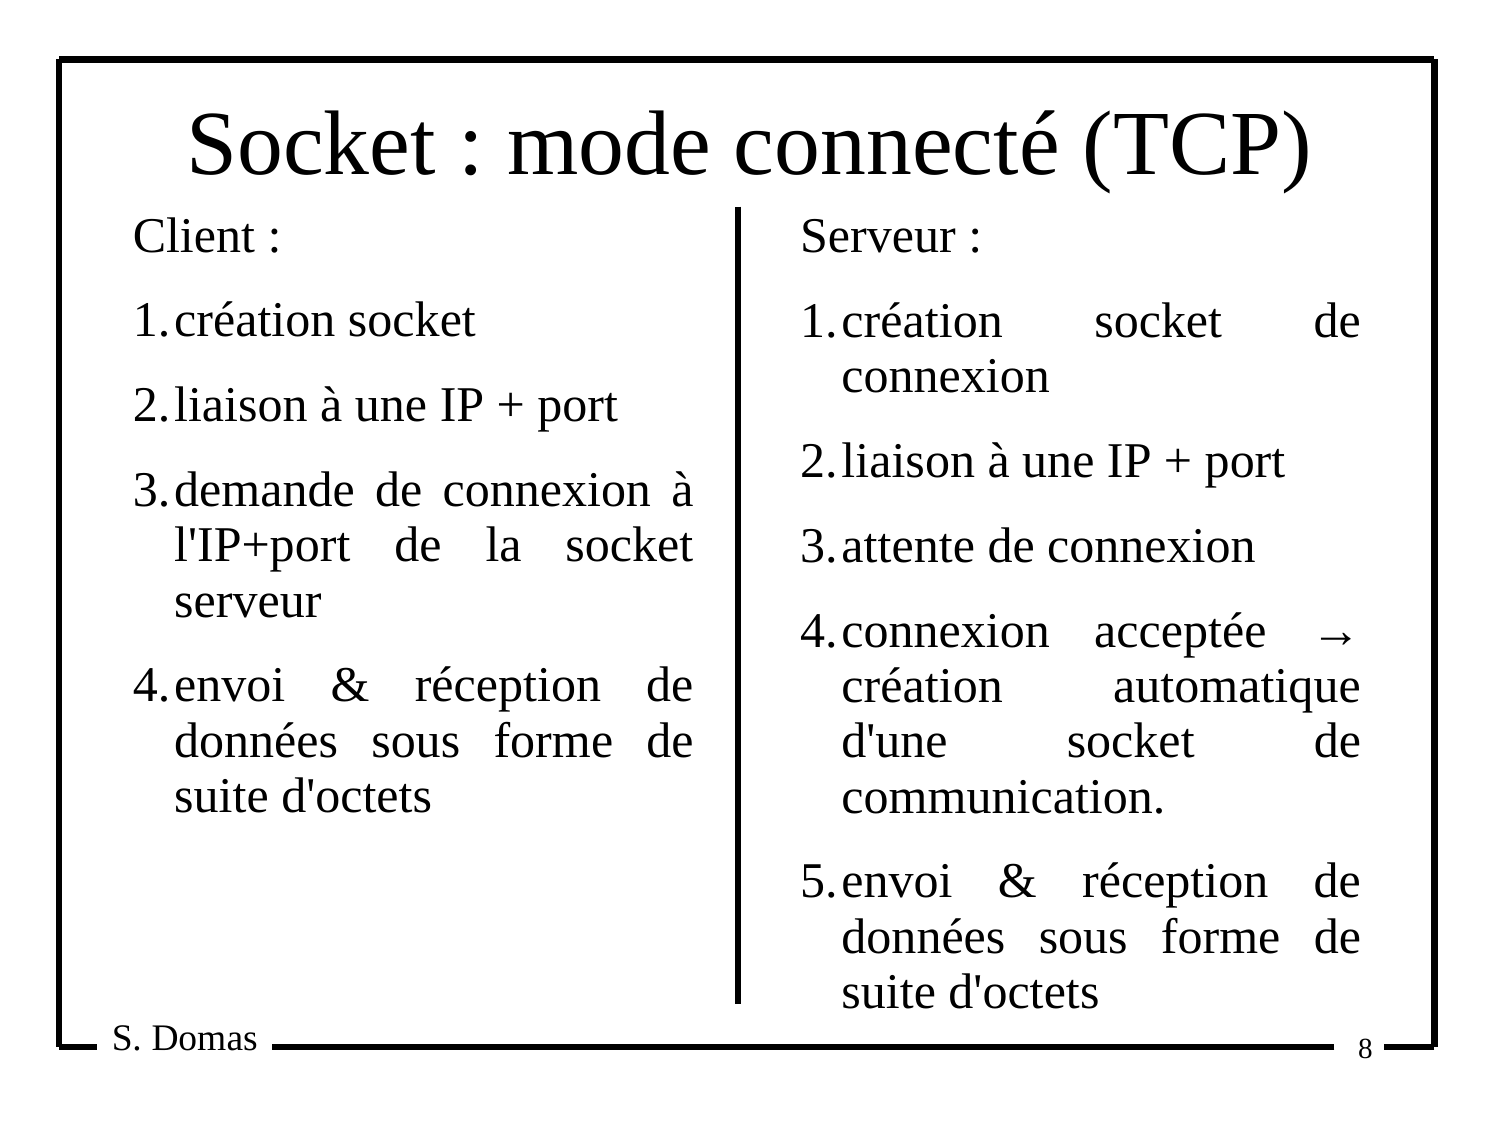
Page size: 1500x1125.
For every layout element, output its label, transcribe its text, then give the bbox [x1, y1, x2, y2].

title Socket : mode connecté (TCP) [112, 49, 1388, 238]
text_box Client : création socket liaison à une IP + port demande de connexion à l'IP+port de la socket serveur envoi & réception de données sous forme de suite d'octets [118, 238, 709, 975]
text_box Serveur : création socket de connexion liaison à une IP + port attente de connexion connexion acceptée → création automatique d'une socket de communication. envoi & réception de données sous forme de suite d'octets [785, 200, 1376, 976]
text_box S. Domas [97, 1009, 273, 1067]
